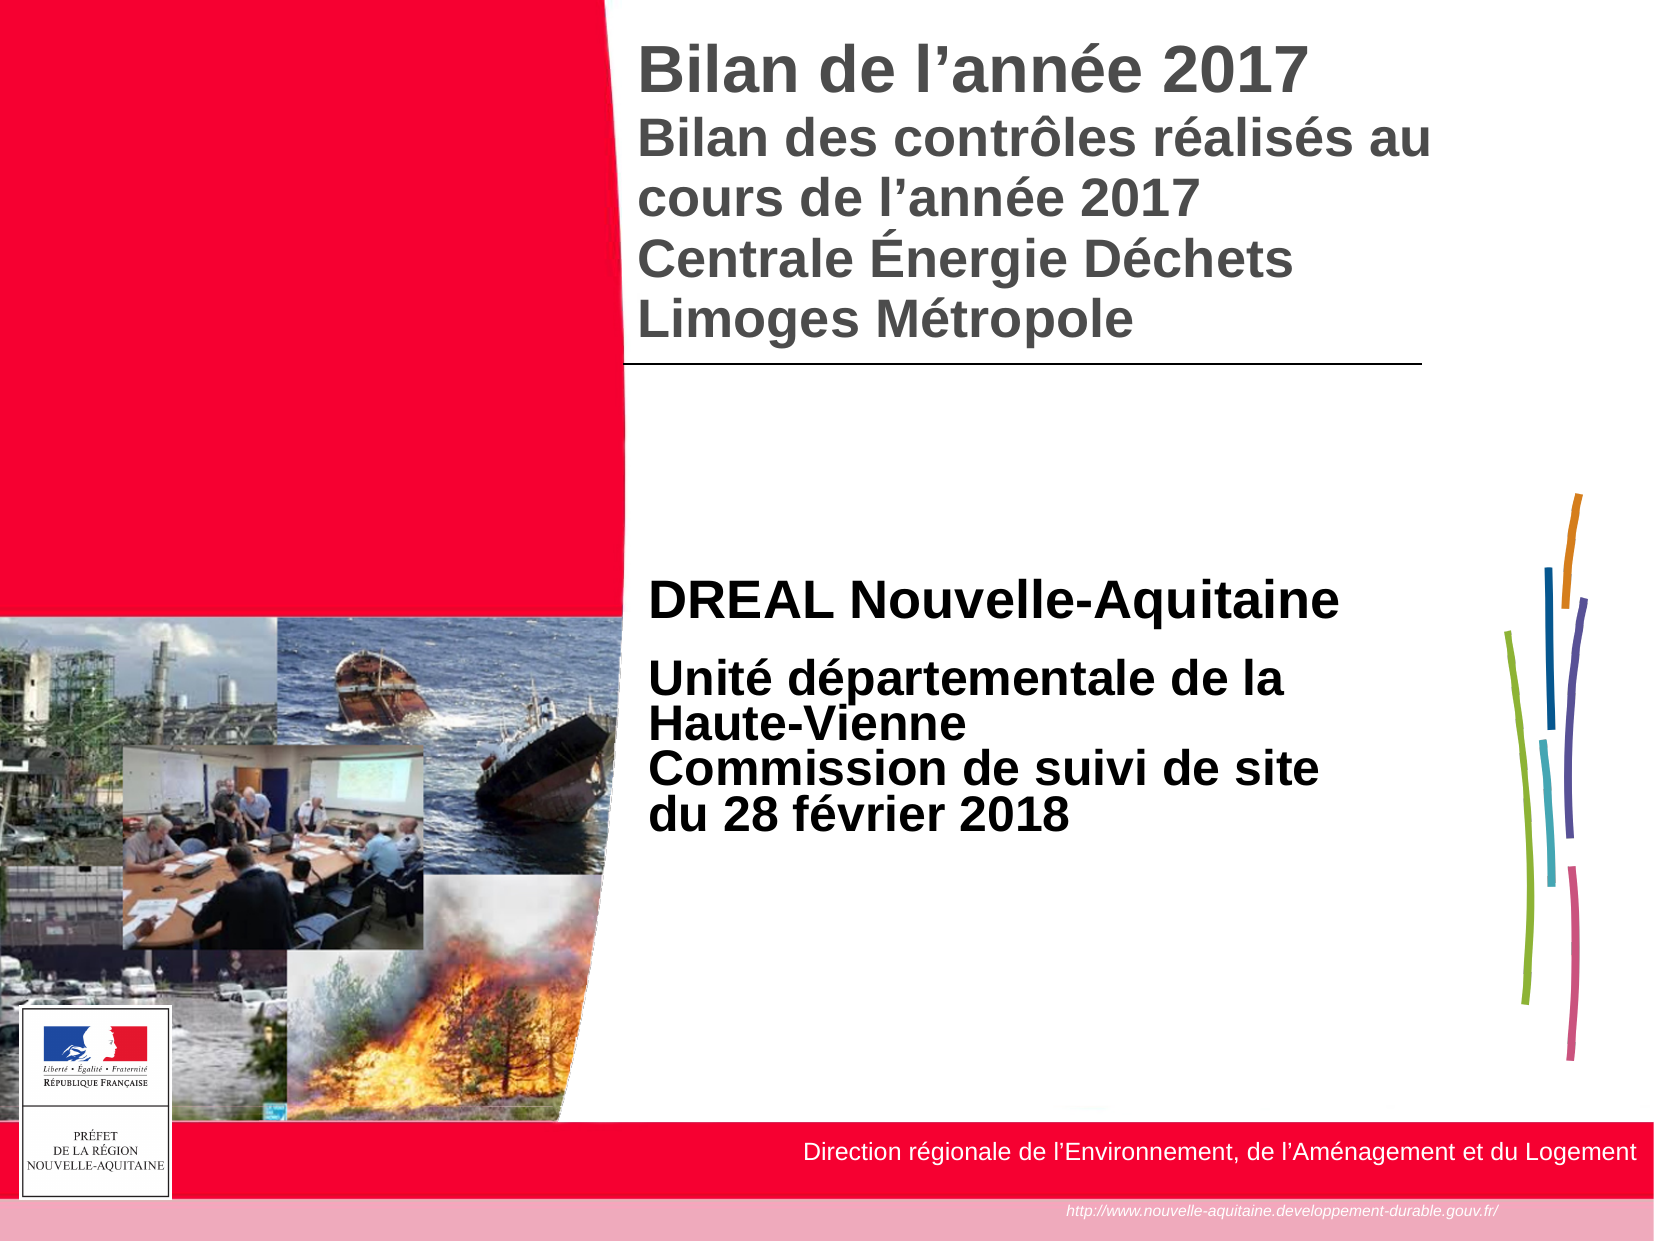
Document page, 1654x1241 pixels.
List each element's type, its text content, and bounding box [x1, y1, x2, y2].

picture [0, 0, 1654, 1241]
title Bilan de l’année 2017 Bilan des contrôles réalisés au cours de l’année 2017 Centrale Énergie Déchets Limoges Métropole [637, 32, 1582, 350]
subtitle DREAL Nouvelle-Aquitaine Unité départementale de la Haute-Vienne Commission de suivi de site du 28 février 2018 [648, 568, 1436, 902]
